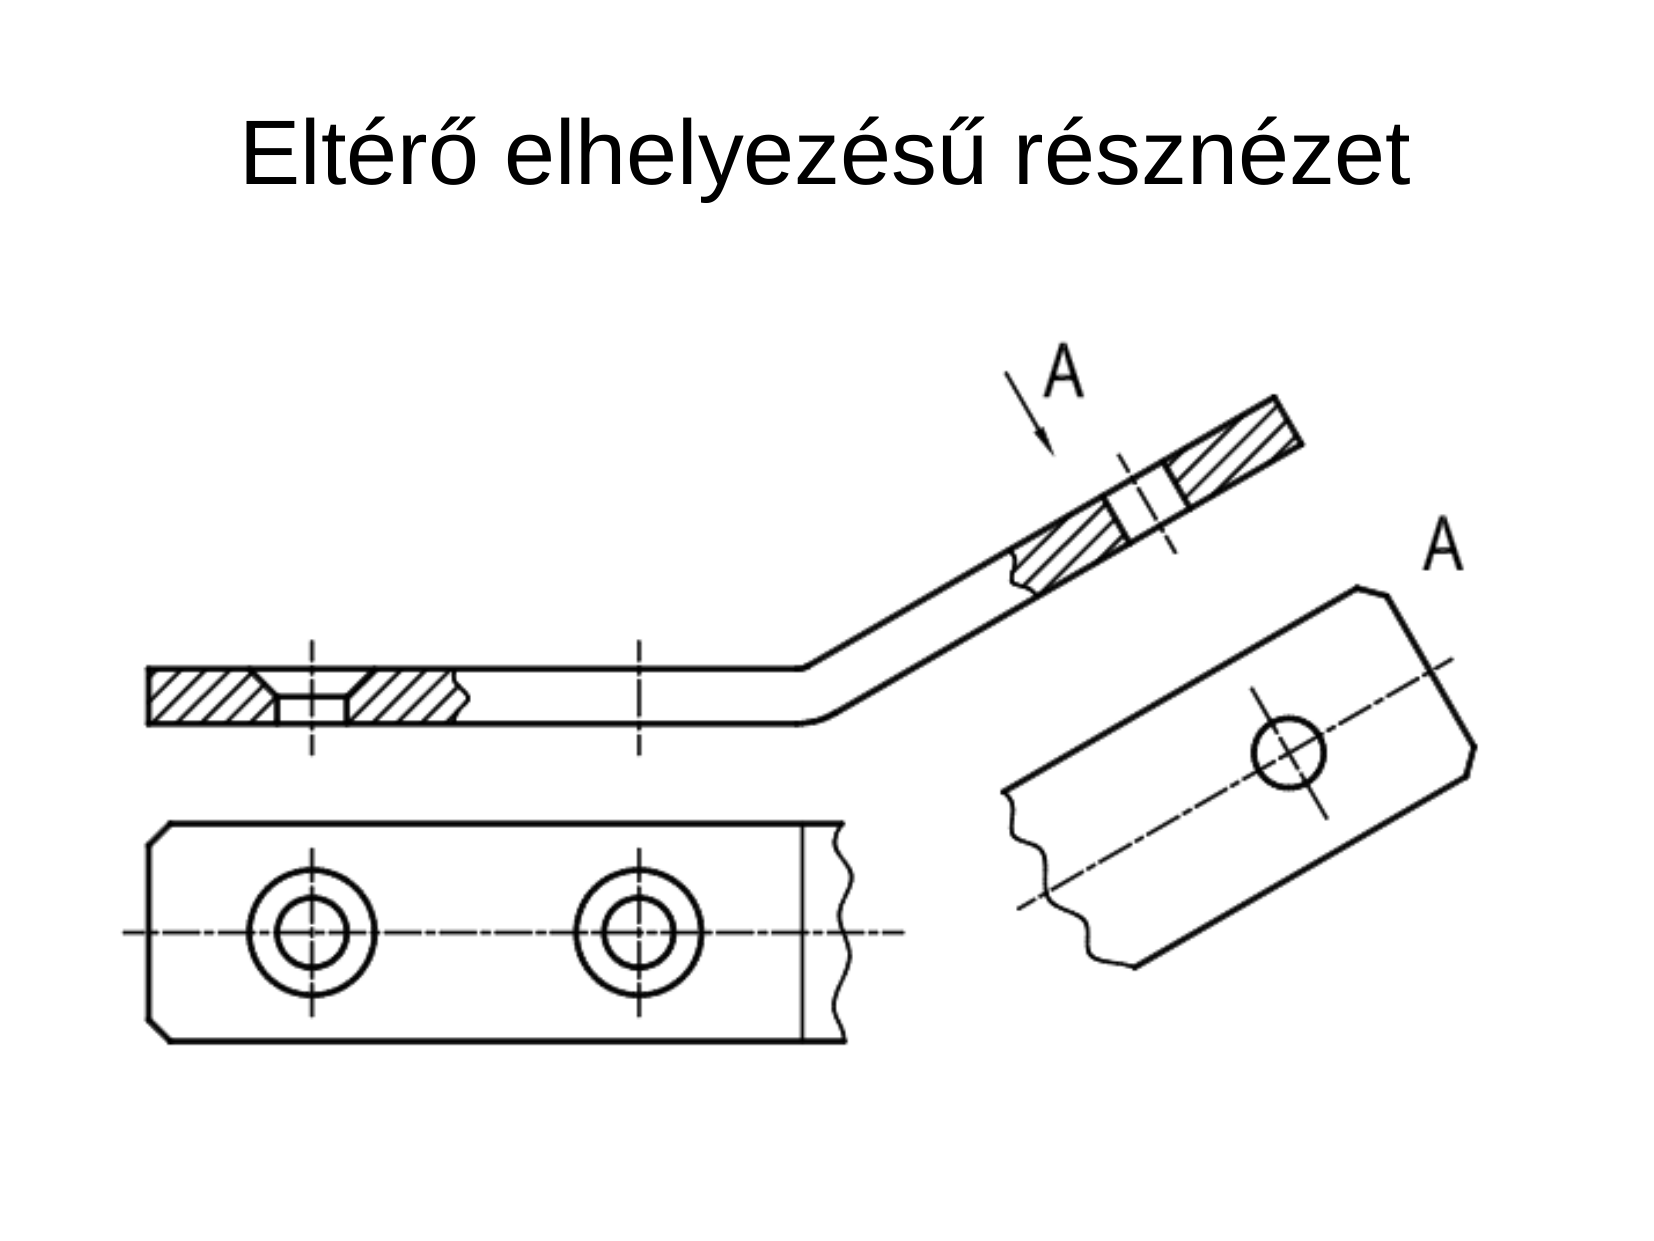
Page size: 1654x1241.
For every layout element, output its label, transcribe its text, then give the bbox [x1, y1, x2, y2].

picture [82, 307, 1573, 1087]
title Eltérő elhelyezésű résznézet [82, 49, 1571, 257]
